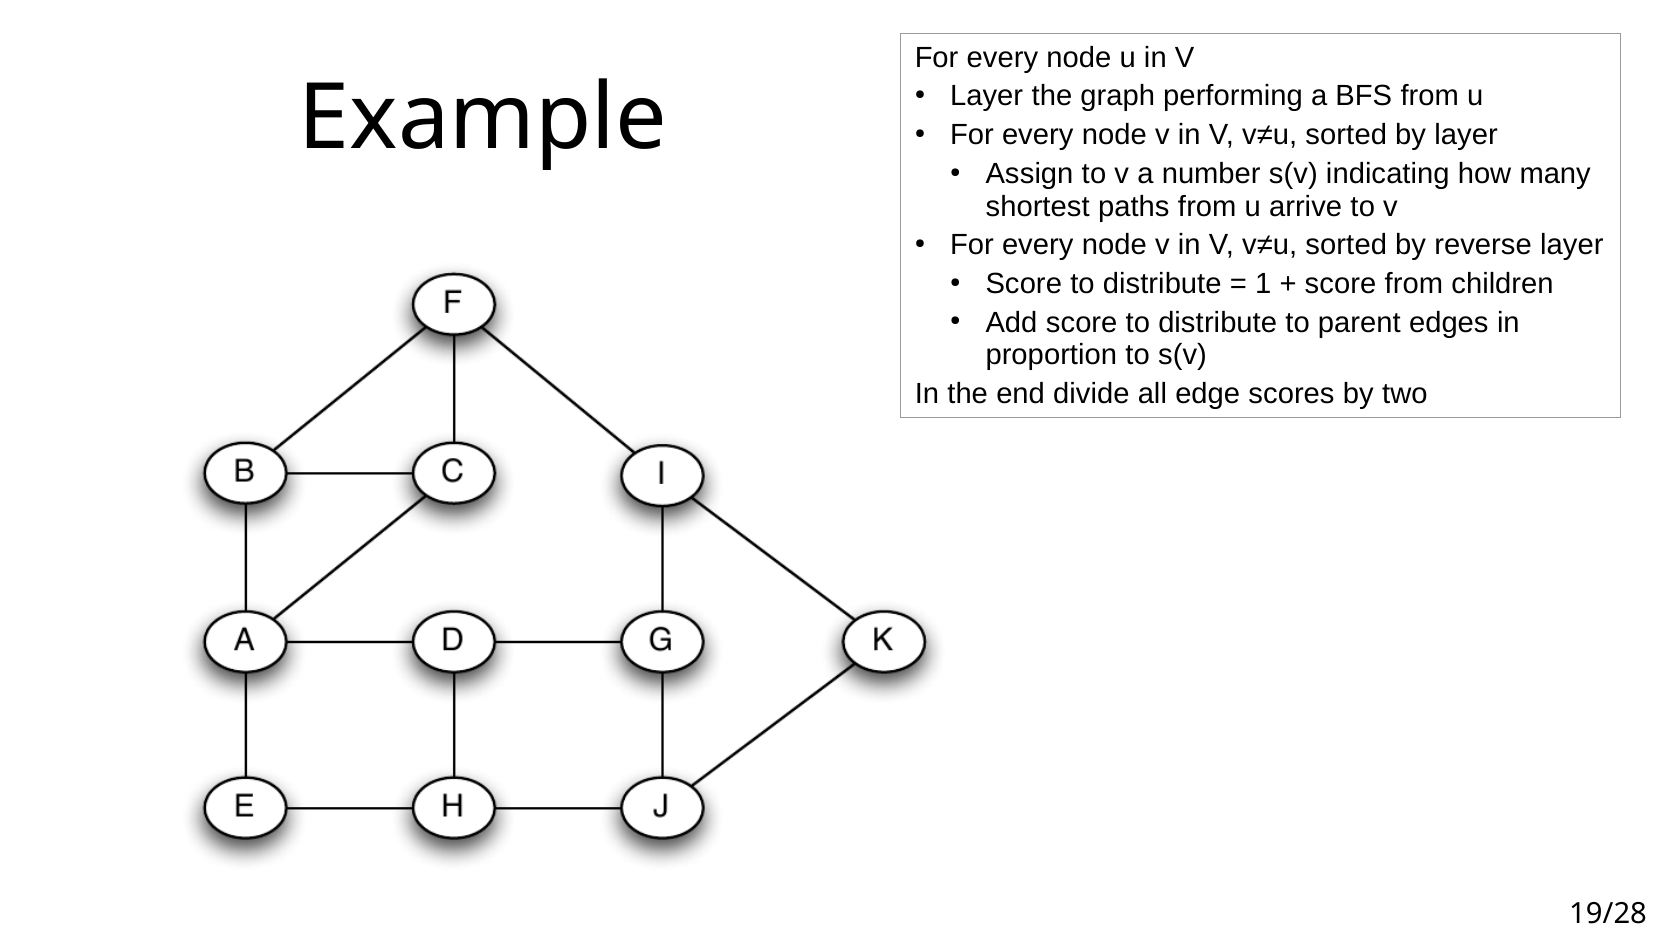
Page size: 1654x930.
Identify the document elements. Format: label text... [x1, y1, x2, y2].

title Example [29, 1, 937, 225]
text_box For every node u in V Layer the graph performing a BFS from u For every node v in V, v≠u, sorted by layer Assign to v a number s(v) indicating how many shortest paths from u arrive to v For every node v in V, v≠u, sorted by reverse layer Score to distribute = 1 + score from children Add score to distribute to parent edges in proportion to s(v) In the end divide all edge scores by two [900, 33, 1621, 418]
picture [150, 224, 954, 888]
